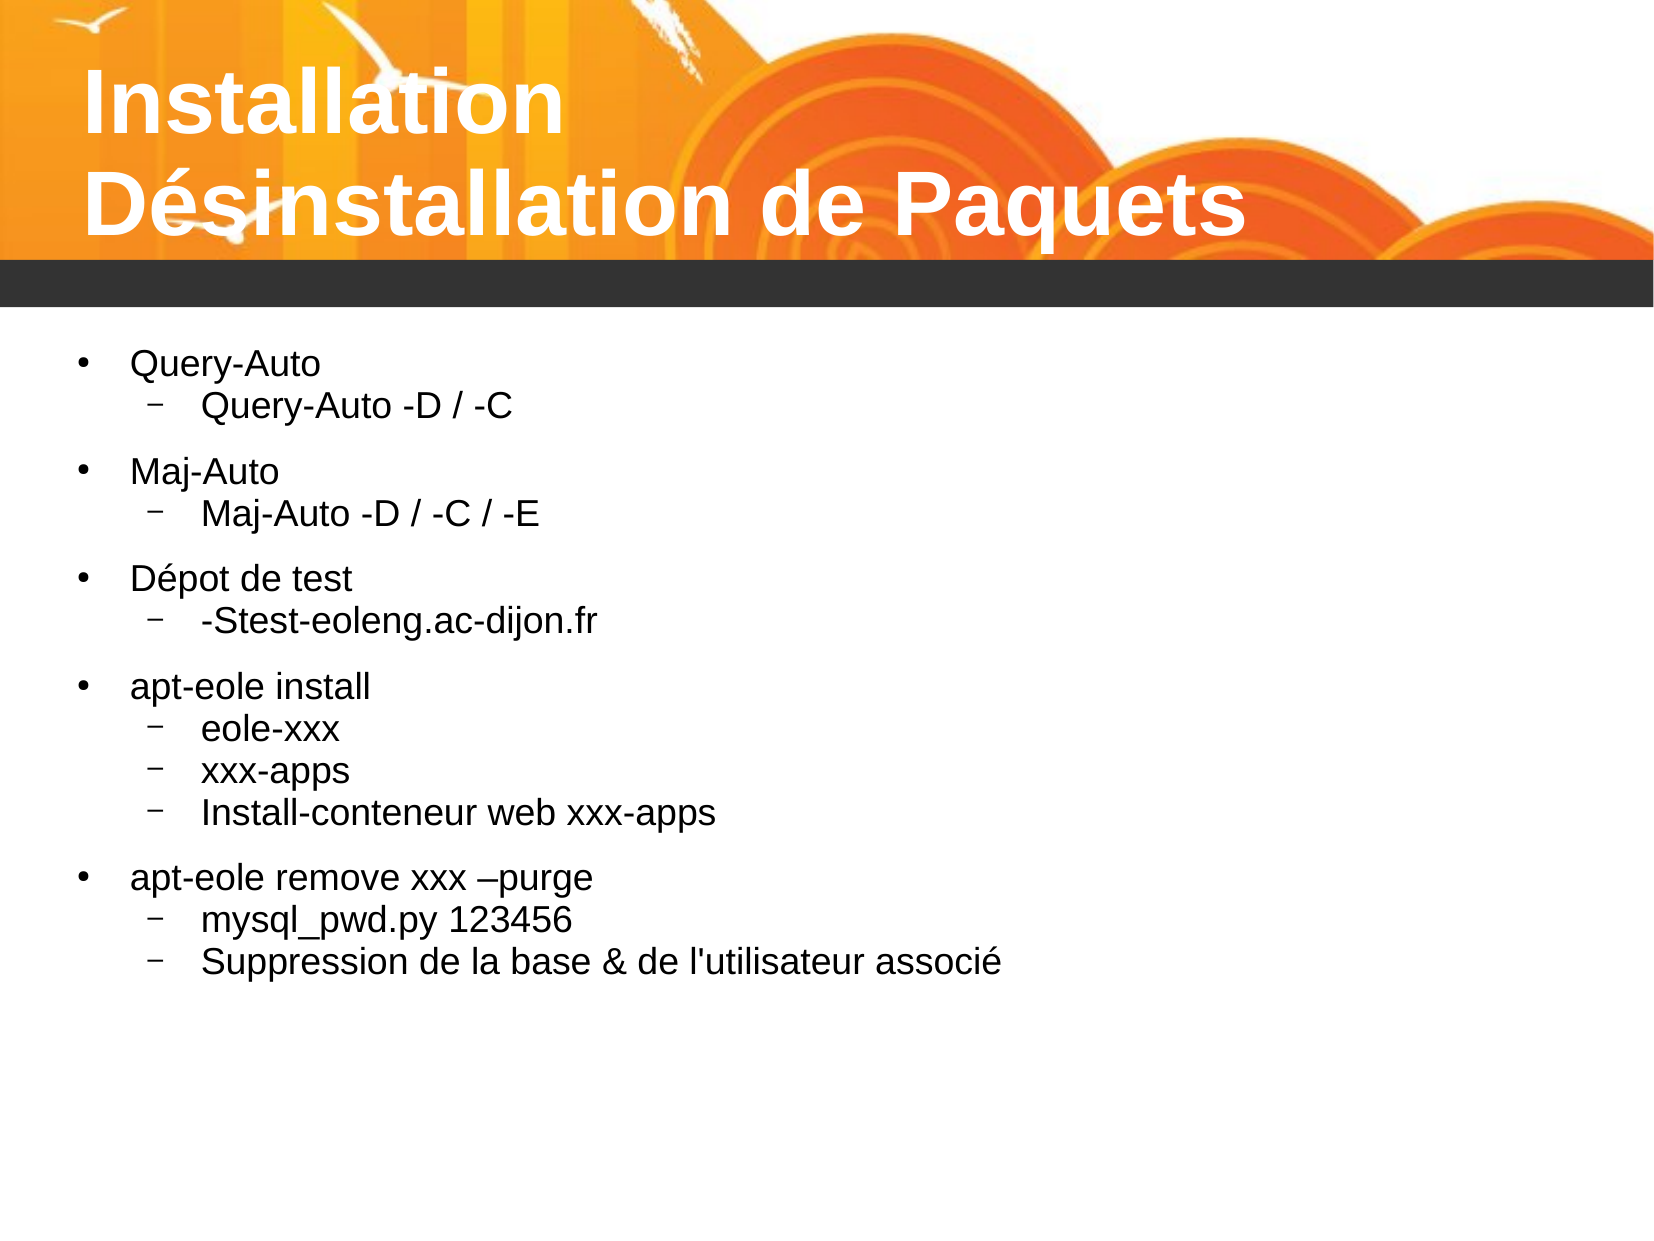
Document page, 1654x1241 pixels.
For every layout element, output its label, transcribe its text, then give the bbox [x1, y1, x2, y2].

title Installation Désinstallation de Paquets [82, 49, 1571, 257]
list Query-Auto Query-Auto -D / -C Maj-Auto Maj-Auto -D / -C / -E Dépot de test -Stest-eoleng.ac-dijon.fr apt-eole install eole-xxx xxx-apps Install-conteneur web xxx-apps apt-eole remove xxx –purge mysql_pwd.py 123456 Suppression de la base & de l'utilisateur associé [59, 342, 1595, 1062]
